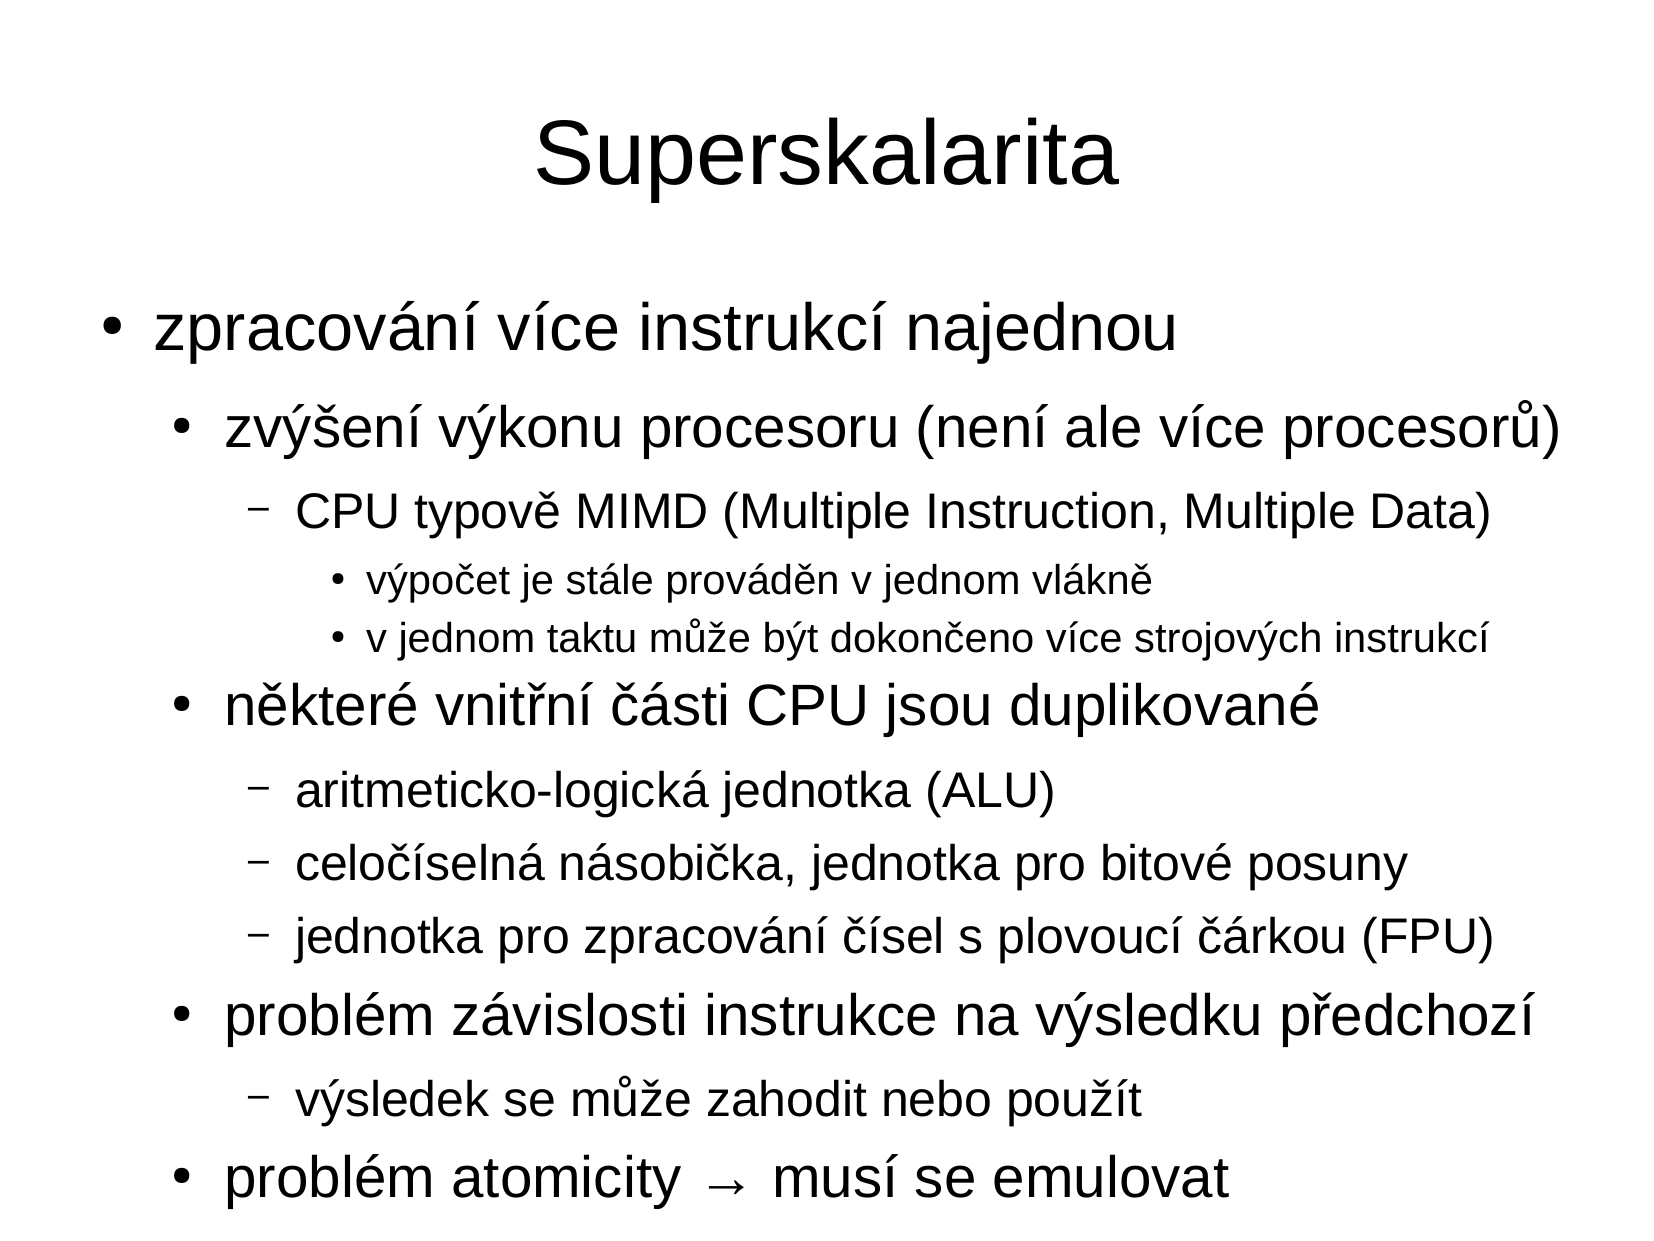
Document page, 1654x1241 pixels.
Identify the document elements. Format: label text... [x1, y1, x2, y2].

list zpracování více instrukcí najednou zvýšení výkonu procesoru (není ale více procesorů) CPU typově MIMD (Multiple Instruction, Multiple Data) výpočet je stále prováděn v jednom vlákně v jednom taktu může být dokončeno více strojových instrukcí některé vnitřní části CPU jsou duplikované aritmeticko-logická jednotka (ALU) celočíselná násobička, jednotka pro bitové posuny jednotka pro zpracování čísel s plovoucí čárkou (FPU) problém závislosti instrukce na výsledku předchozí výsledek se může zahodit nebo použít problém atomicity → musí se emulovat [82, 290, 1571, 1210]
title Superskalarita [82, 56, 1571, 250]
